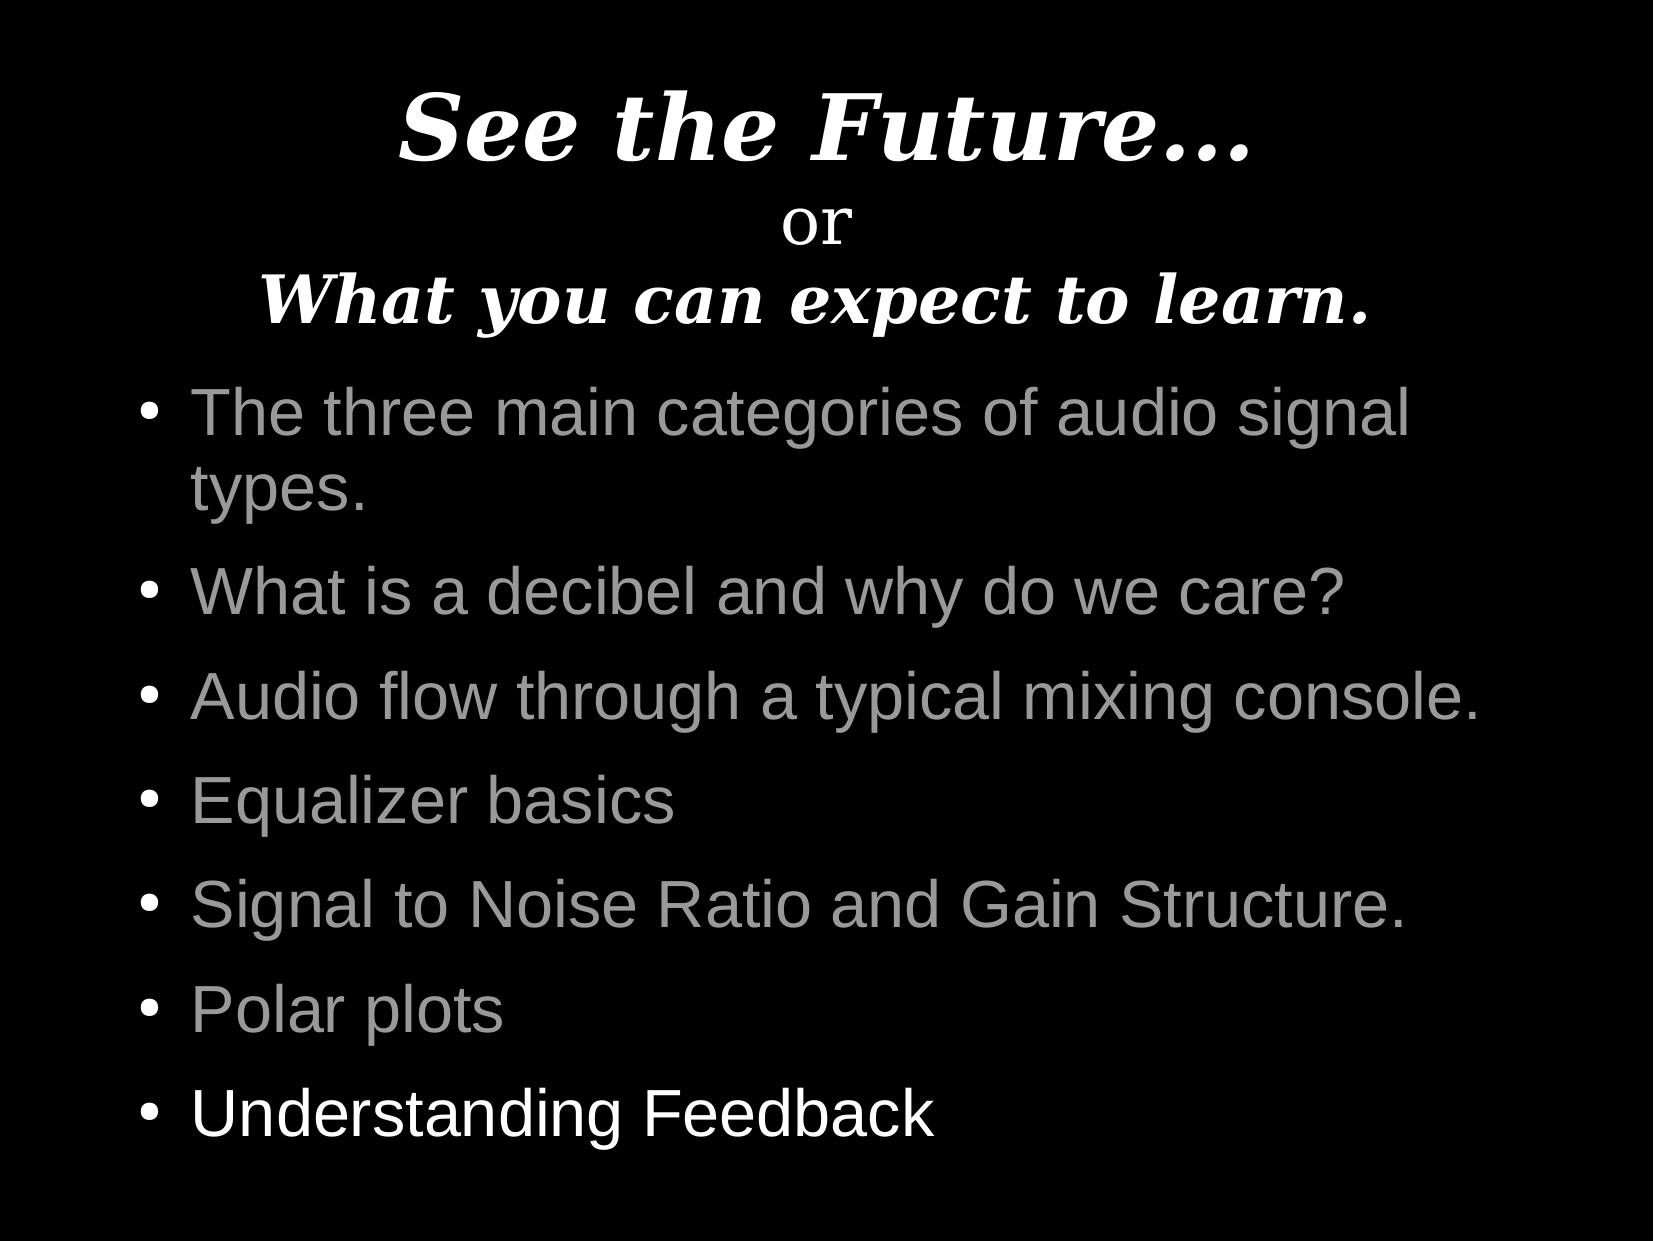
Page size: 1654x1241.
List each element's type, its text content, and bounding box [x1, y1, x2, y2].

title See the Future... or What you can expect to learn. [121, 74, 1533, 339]
list The three main categories of audio signal types. What is a decibel and why do we care? Audio flow through a typical mixing console. Equalizer basics Signal to Noise Ratio and Gain Structure. Polar plots Understanding Feedback [120, 375, 1532, 1157]
